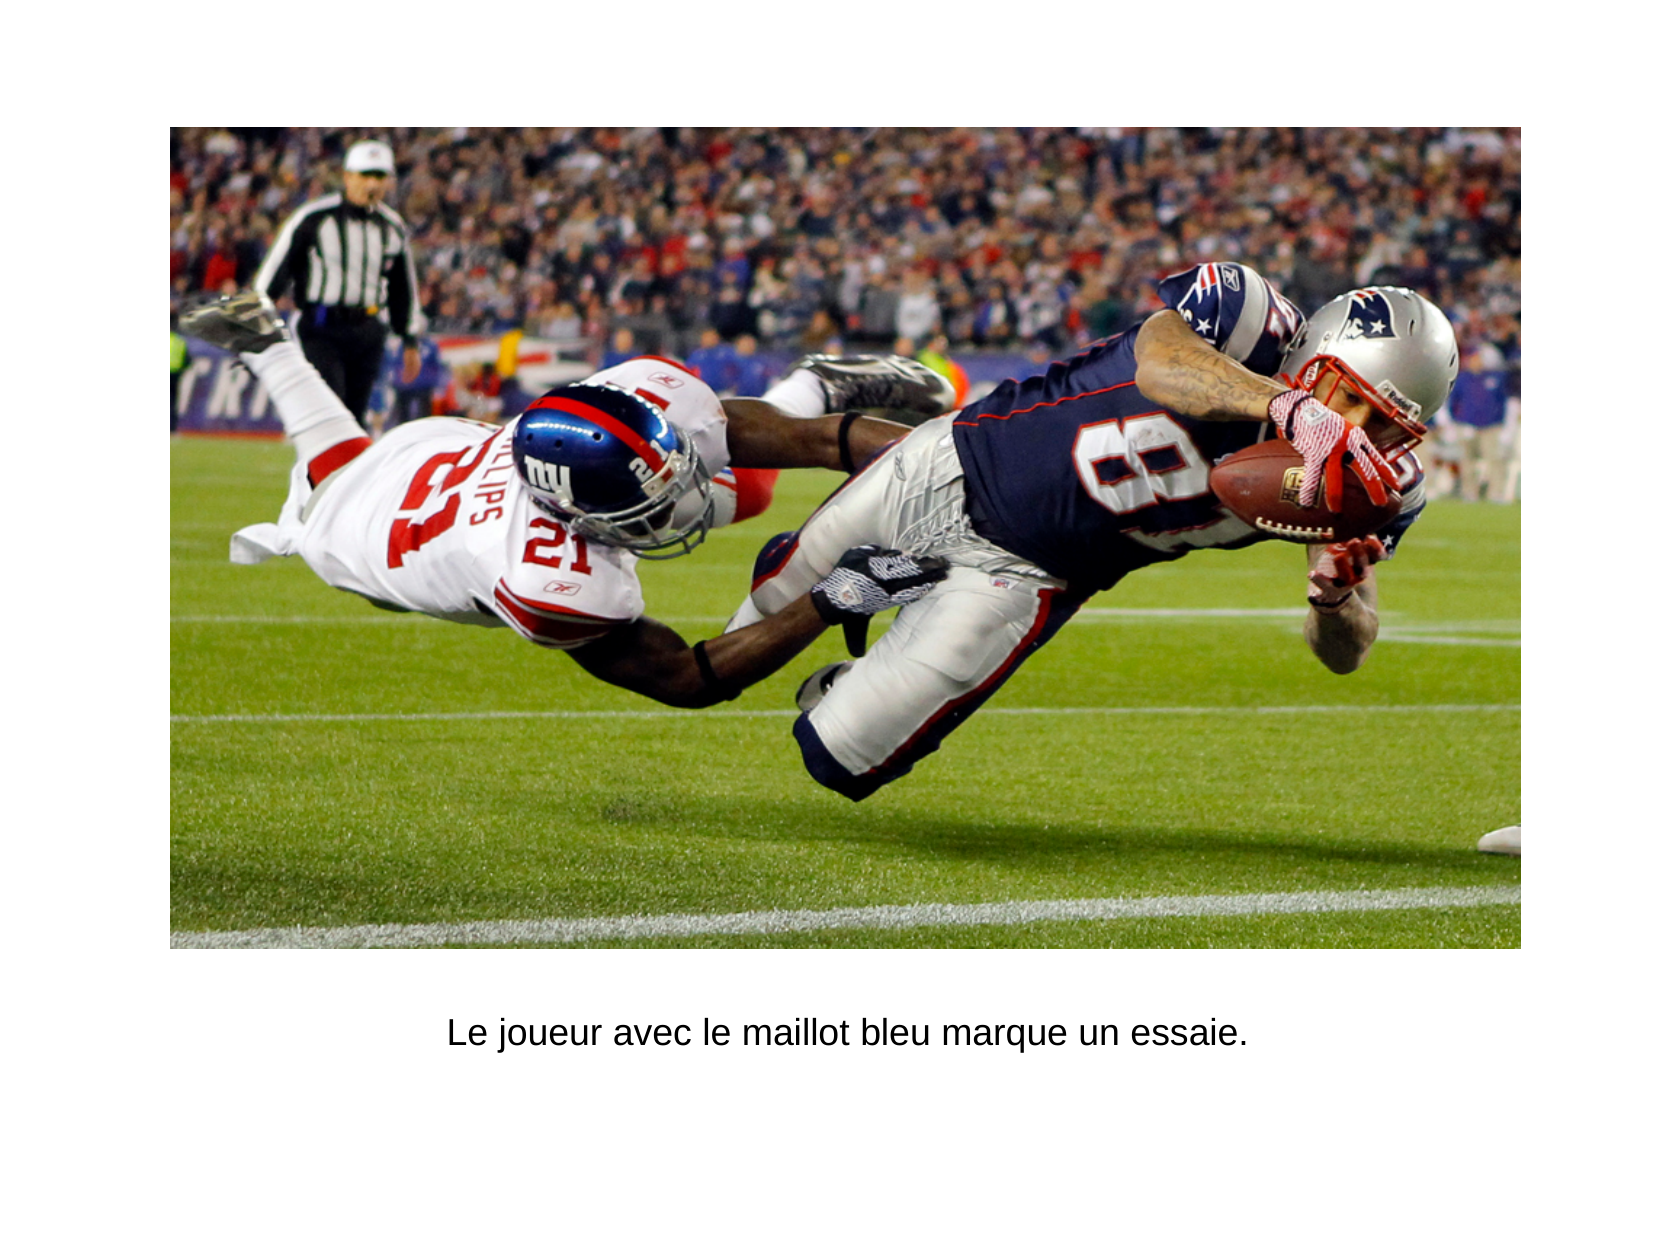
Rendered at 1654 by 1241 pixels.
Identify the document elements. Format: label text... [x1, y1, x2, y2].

text_box Le joueur avec le maillot bleu marque un essaie. [431, 1003, 1265, 1061]
picture [170, 127, 1521, 949]
